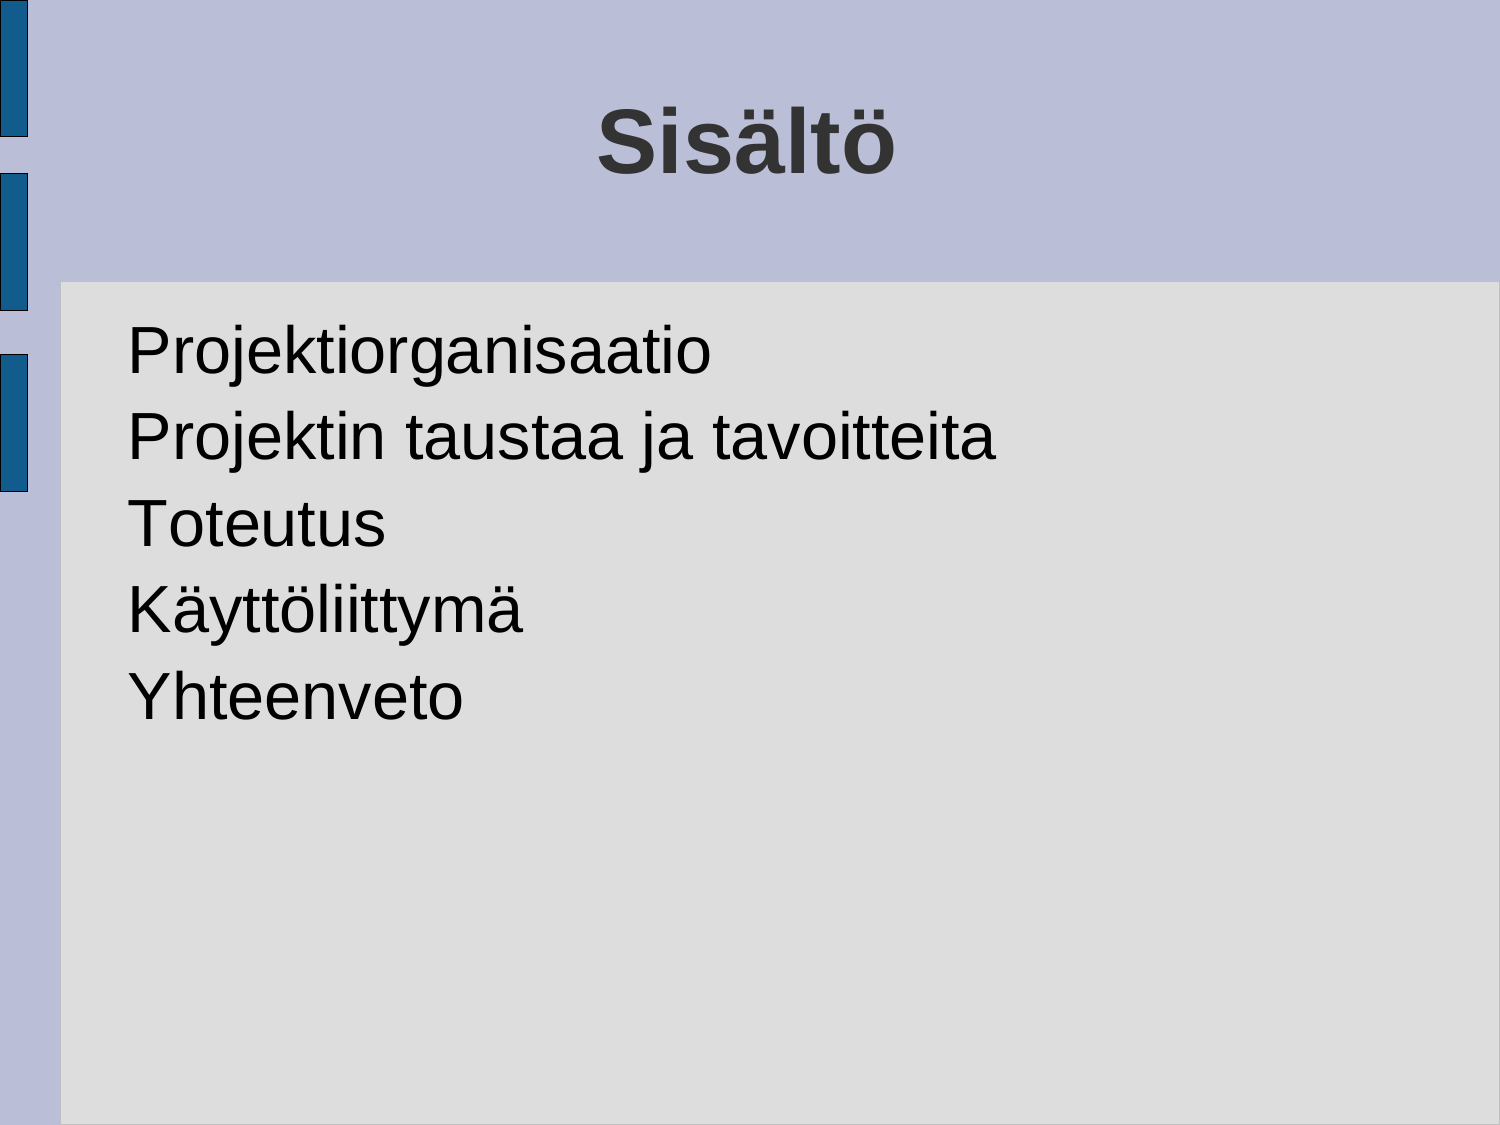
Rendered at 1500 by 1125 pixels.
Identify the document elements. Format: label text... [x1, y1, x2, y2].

list Projektiorganisaatio Projektin taustaa ja tavoitteita Toteutus Käyttöliittymä Yhteenveto [110, 312, 1392, 1007]
title Sisältö [106, 48, 1388, 237]
